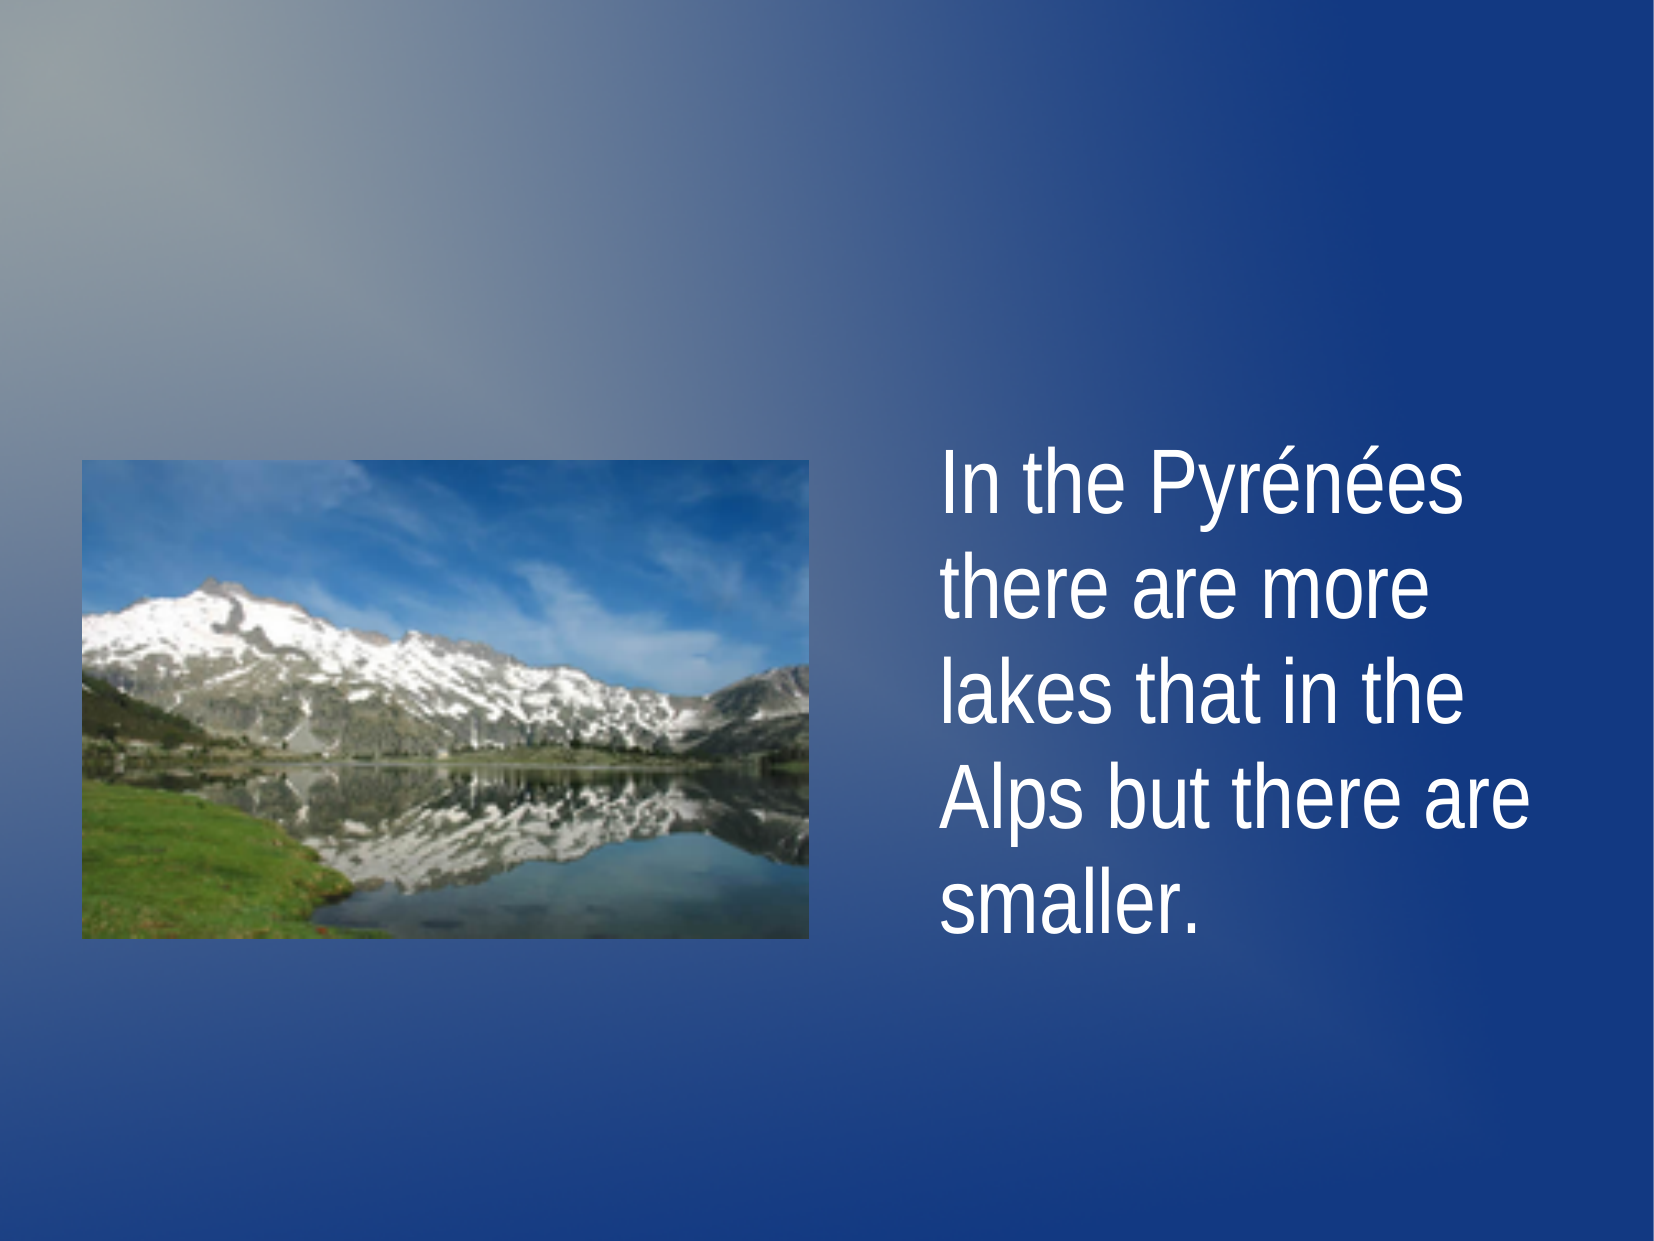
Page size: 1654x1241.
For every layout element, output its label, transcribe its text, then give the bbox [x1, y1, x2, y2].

picture [0, 0, 1654, 1241]
list In the Pyrénées there are more lakes that in the Alps but there are smaller. [868, 295, 1595, 1183]
